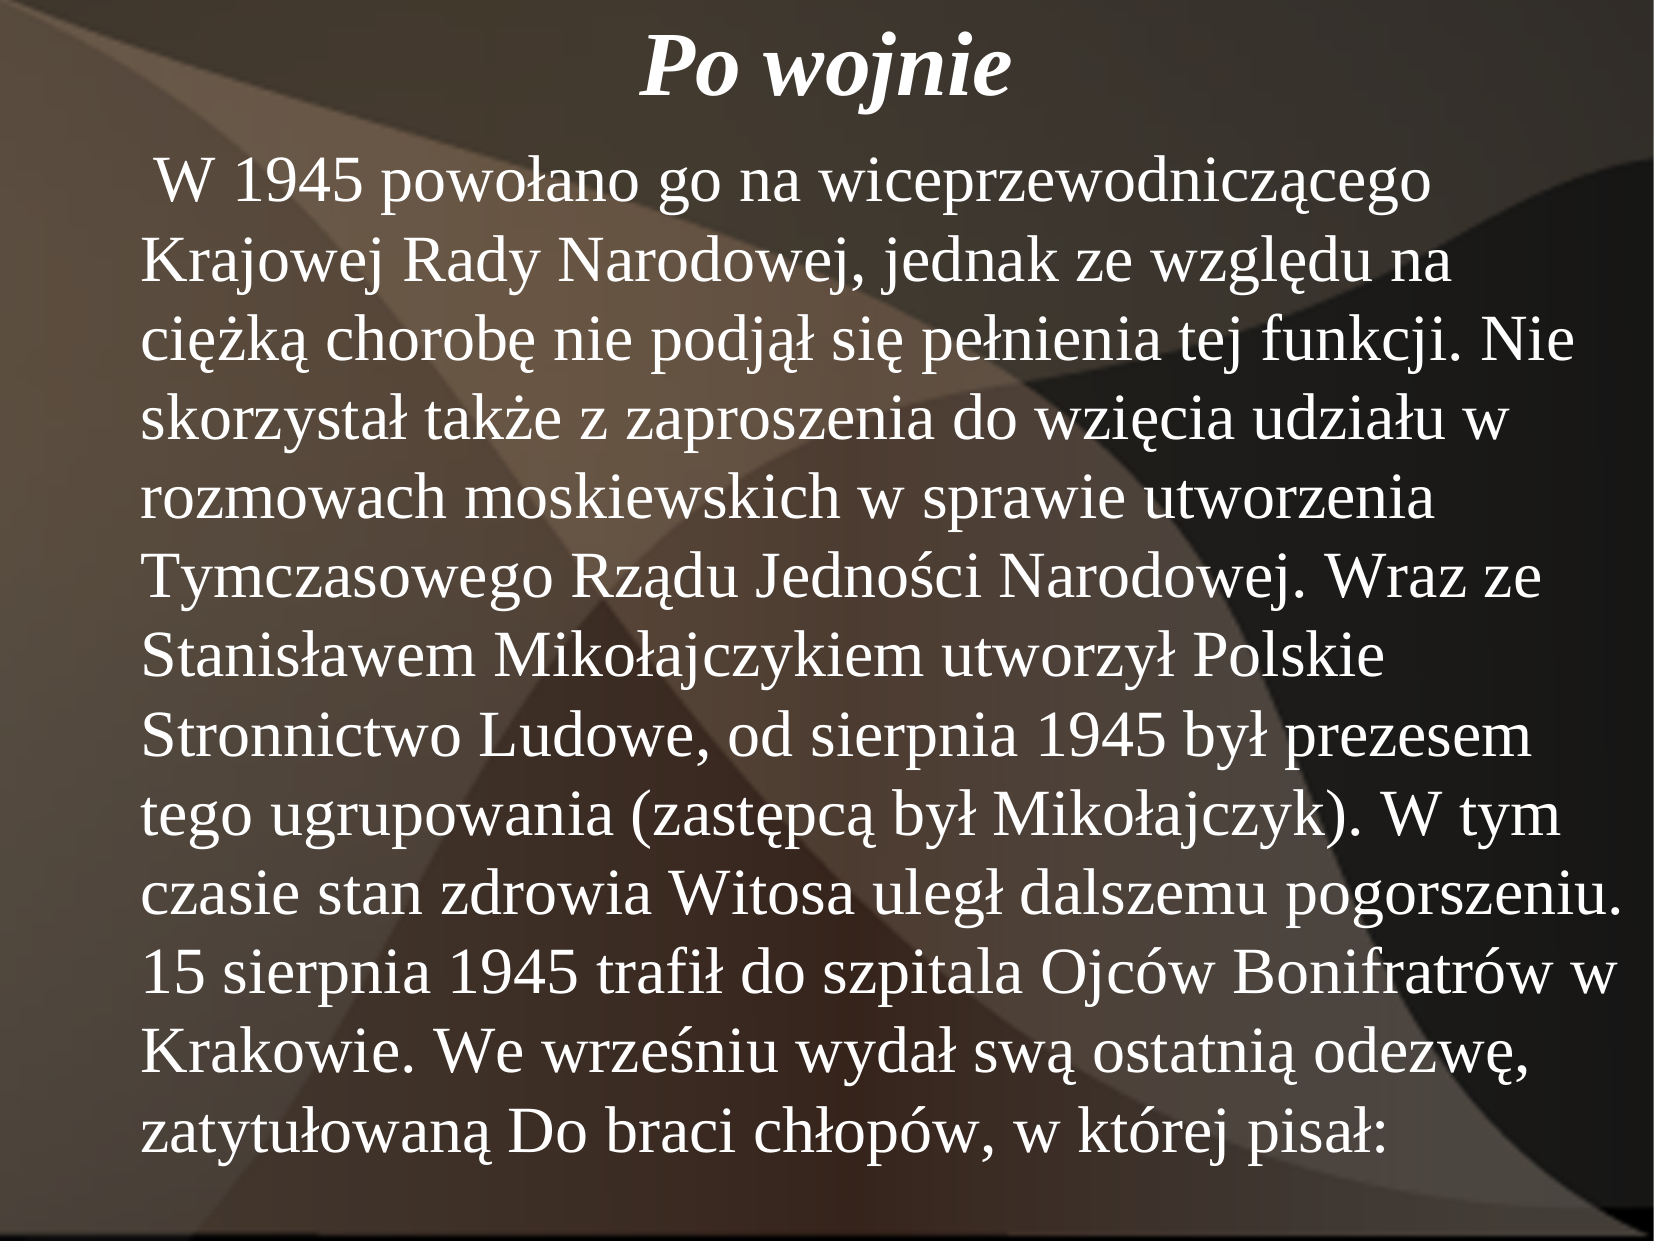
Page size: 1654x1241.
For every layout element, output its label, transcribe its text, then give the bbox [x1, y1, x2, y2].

title Po wojnie [82, 0, 1571, 124]
list W 1945 powołano go na wiceprzewodniczącego Krajowej Rady Narodowej, jednak ze względu na ciężką chorobę nie podjął się pełnienia tej funkcji. Nie skorzystał także z zaproszenia do wzięcia udziału w rozmowach moskiewskich w sprawie utworzenia Tymczasowego Rządu Jedności Narodowej. Wraz ze Stanisławem Mikołajczykiem utworzył Polskie Stronnictwo Ludowe, od sierpnia 1945 był prezesem tego ugrupowania (zastępcą był Mikołajczyk). W tym czasie stan zdrowia Witosa uległ dalszemu pogorszeniu. 15 sierpnia 1945 trafił do szpitala Ojców Bonifratrów w Krakowie. We wrześniu wydał swą ostatnią odezwę, zatytułowaną Do braci chłopów, w której pisał: [0, 135, 1631, 1194]
